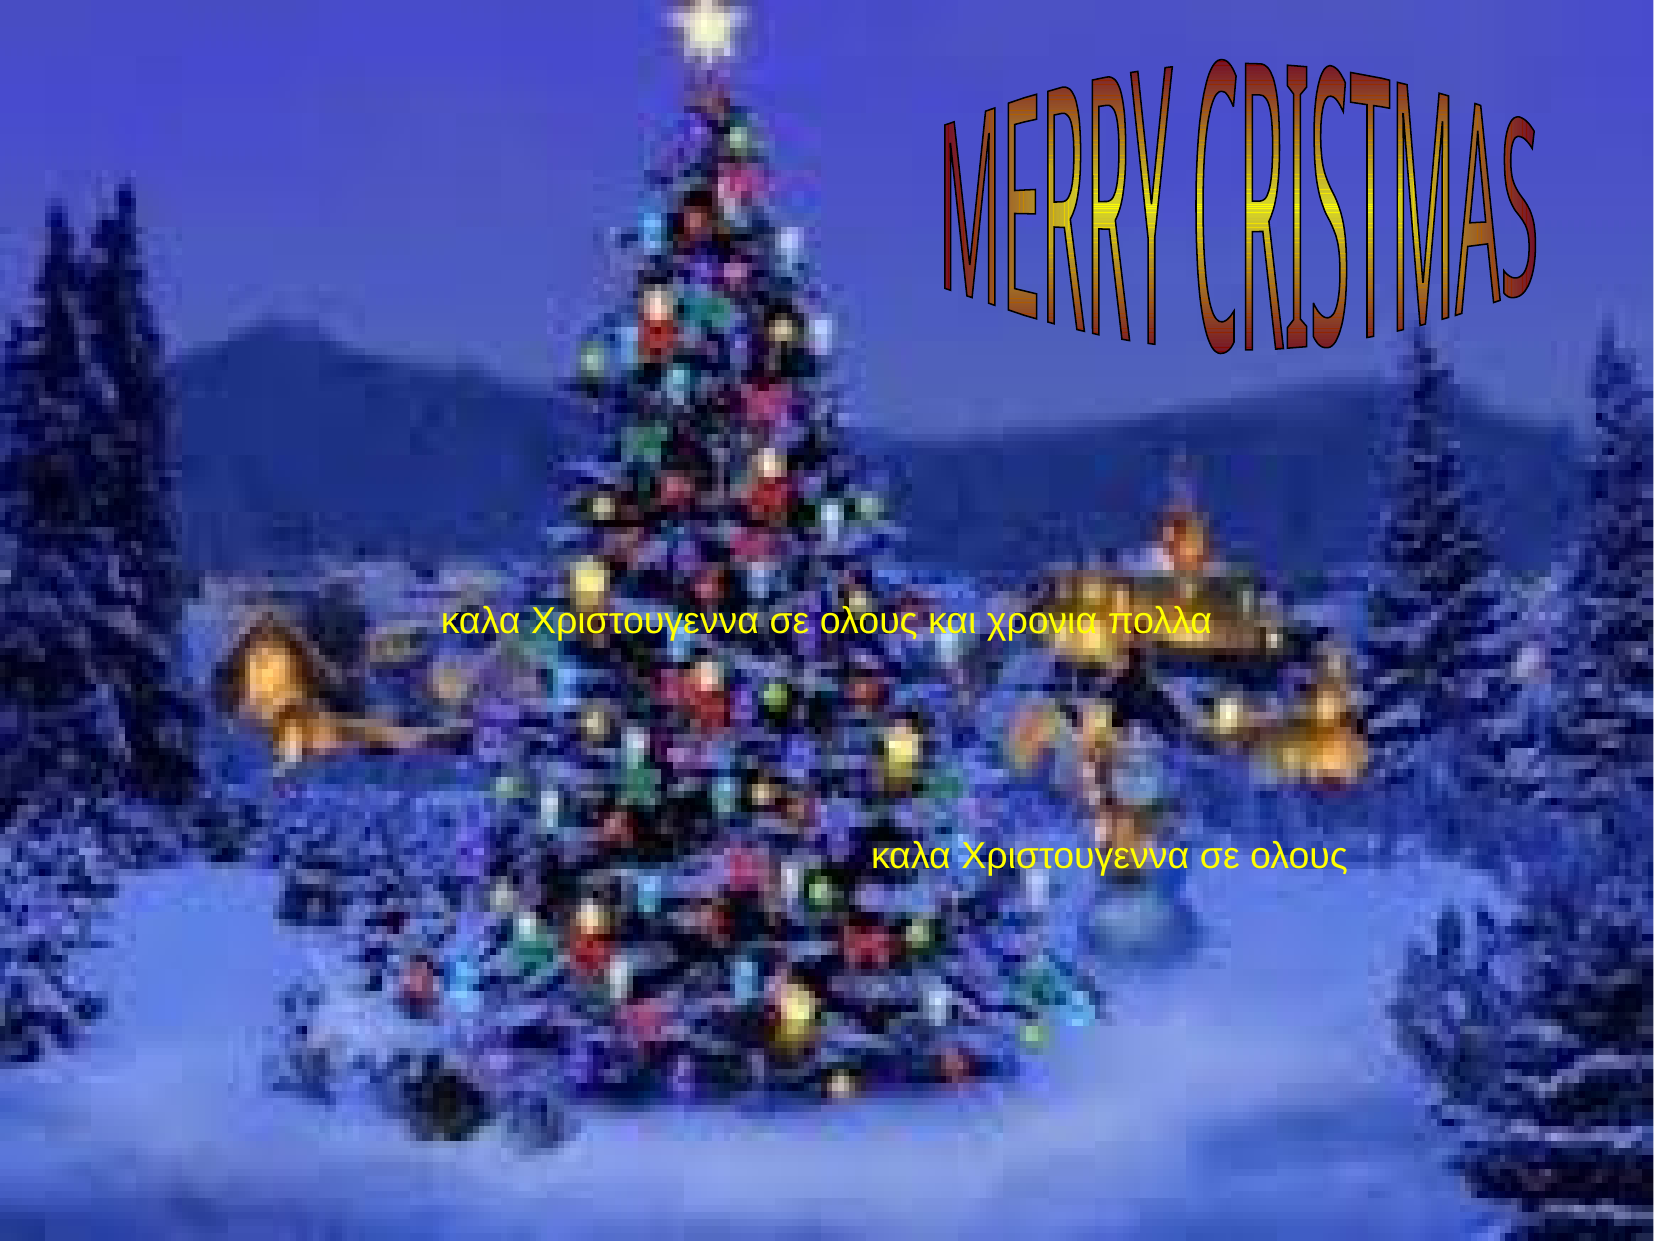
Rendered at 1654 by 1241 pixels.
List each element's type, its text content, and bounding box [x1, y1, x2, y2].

text_box MERRY CRISTMAS [1245, 63, 1284, 350]
text_box καλα Χριστουγεννα σε ολους [856, 826, 1418, 1152]
text_box MERRY CRISTMAS [1195, 59, 1237, 354]
text_box MERRY CRISTMAS [1287, 65, 1307, 349]
text_box MERRY CRISTMAS [1350, 72, 1390, 338]
text_box MERRY CRISTMAS [1130, 66, 1173, 345]
text_box MERRY CRISTMAS [1092, 76, 1130, 341]
text_box MERRY CRISTMAS [1047, 87, 1085, 332]
picture [0, 0, 1654, 1241]
text_box MERRY CRISTMAS [1397, 82, 1449, 332]
text_box MERRY CRISTMAS [1455, 103, 1501, 316]
text_box MERRY CRISTMAS [1503, 116, 1536, 298]
text_box MERRY CRISTMAS [1008, 94, 1037, 319]
text_box MERRY CRISTMAS [944, 108, 995, 306]
text_box MERRY CRISTMAS [1313, 65, 1347, 348]
